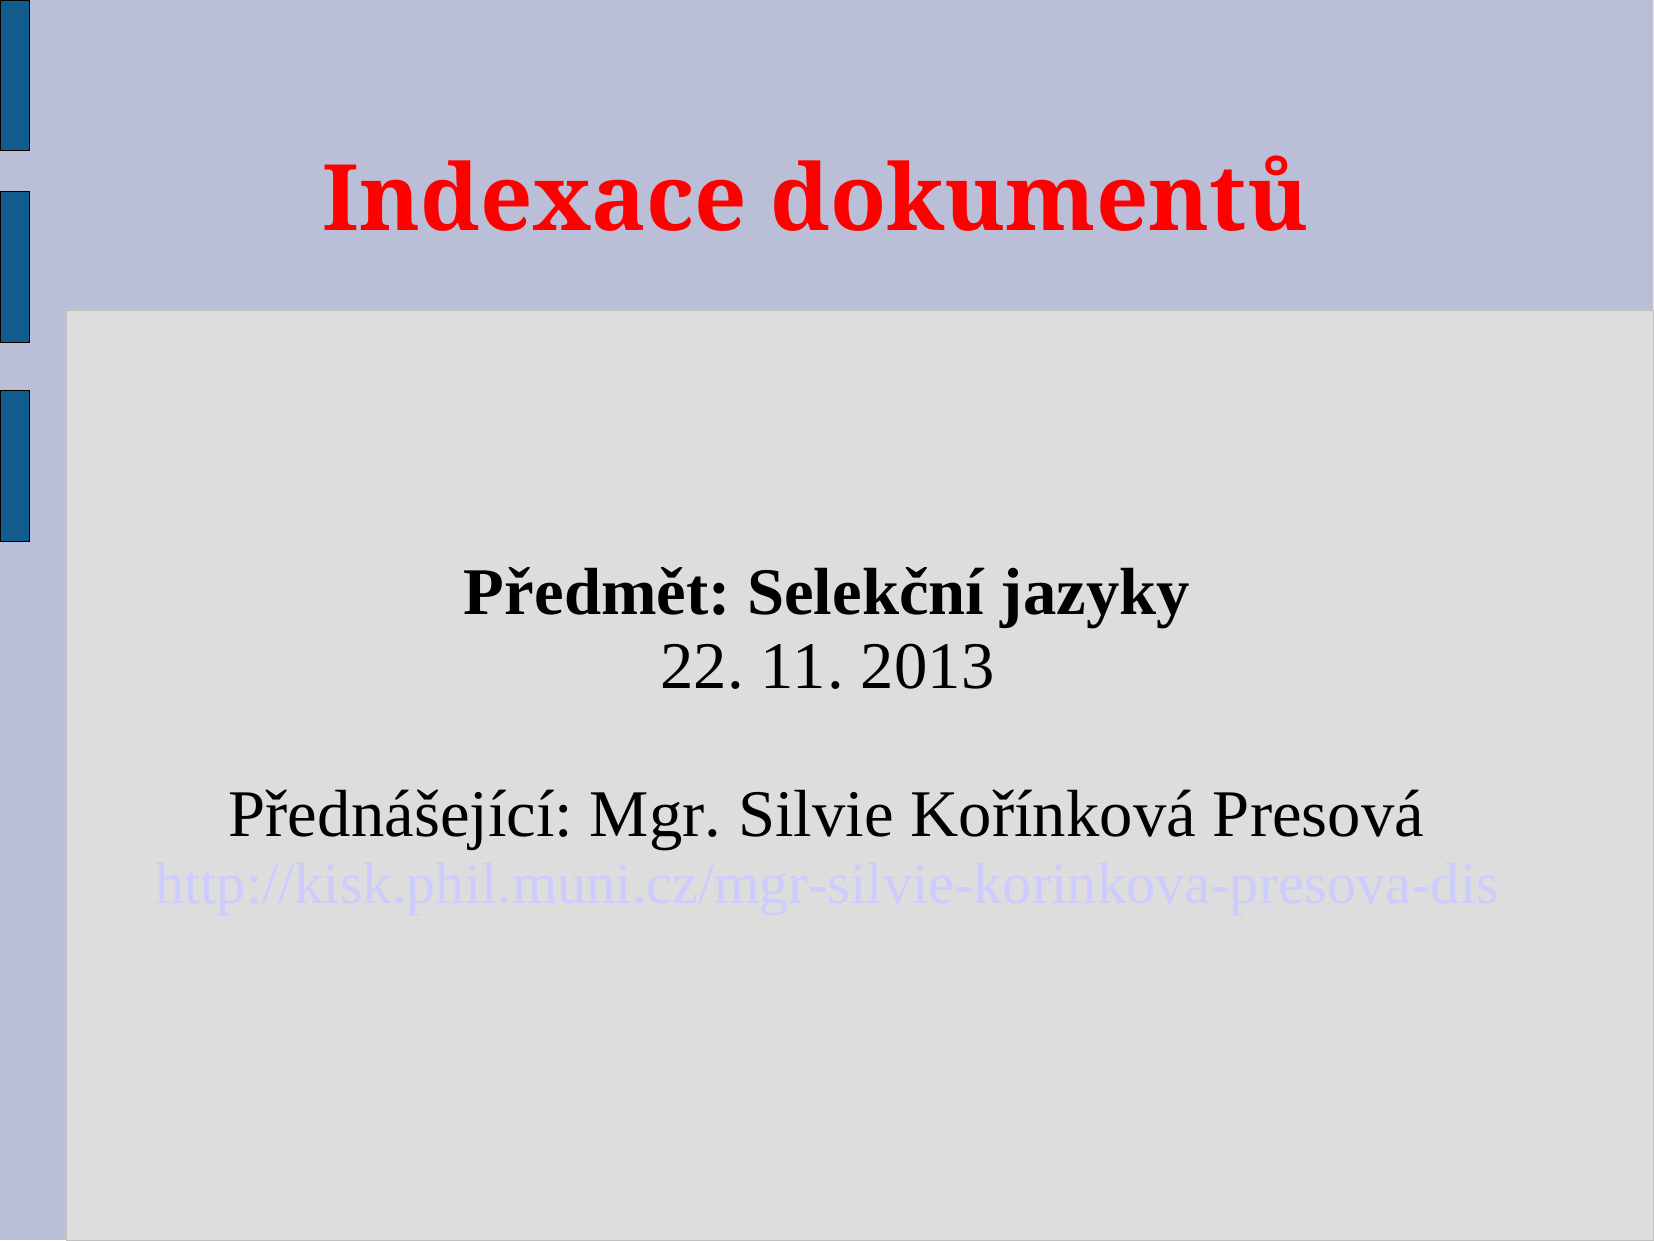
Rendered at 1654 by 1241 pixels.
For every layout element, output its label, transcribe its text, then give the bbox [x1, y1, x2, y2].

title Indexace dokumentů [121, 98, 1534, 291]
subtitle Předmět: Selekční jazyky 22. 11. 2013 Přednášející: Mgr. Silvie Kořínková Presová http://kisk.phil.muni.cz/mgr-silvie-korinkova-presova-dis [121, 352, 1534, 1119]
